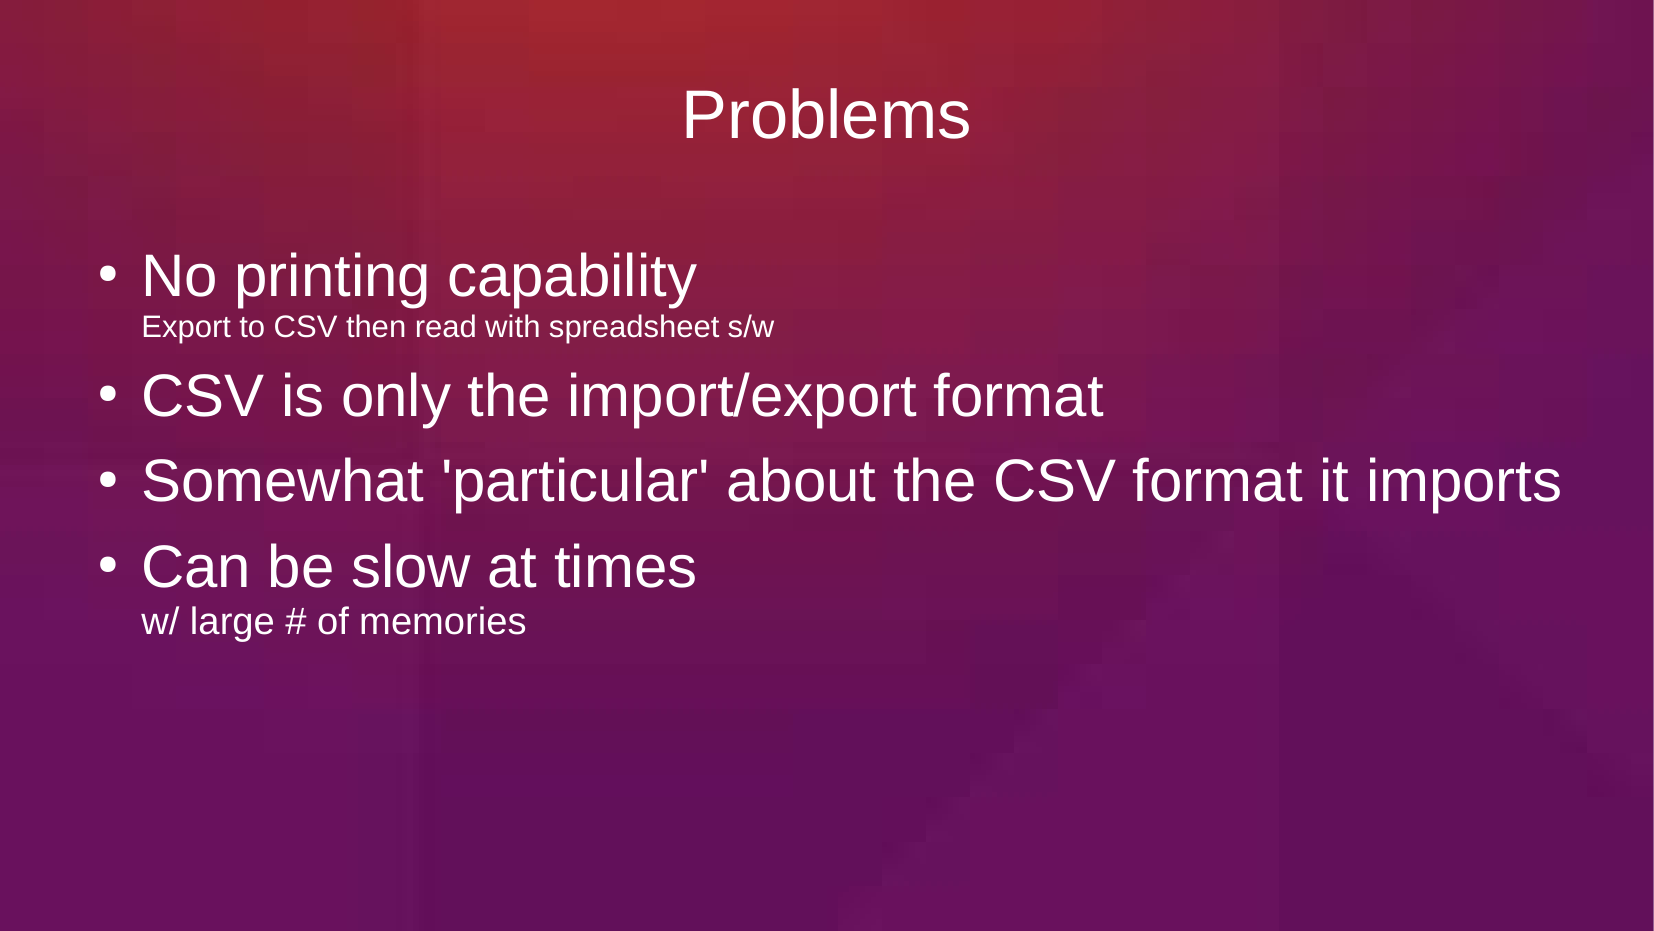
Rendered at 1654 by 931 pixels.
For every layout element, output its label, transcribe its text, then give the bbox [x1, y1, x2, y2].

list No printing capability Export to CSV then read with spreadsheet s/w CSV is only the import/export format Somewhat 'particular' about the CSV format it imports Can be slow at times w/ large # of memories [82, 242, 1571, 688]
picture [0, 0, 1654, 931]
title Problems [82, 37, 1571, 193]
